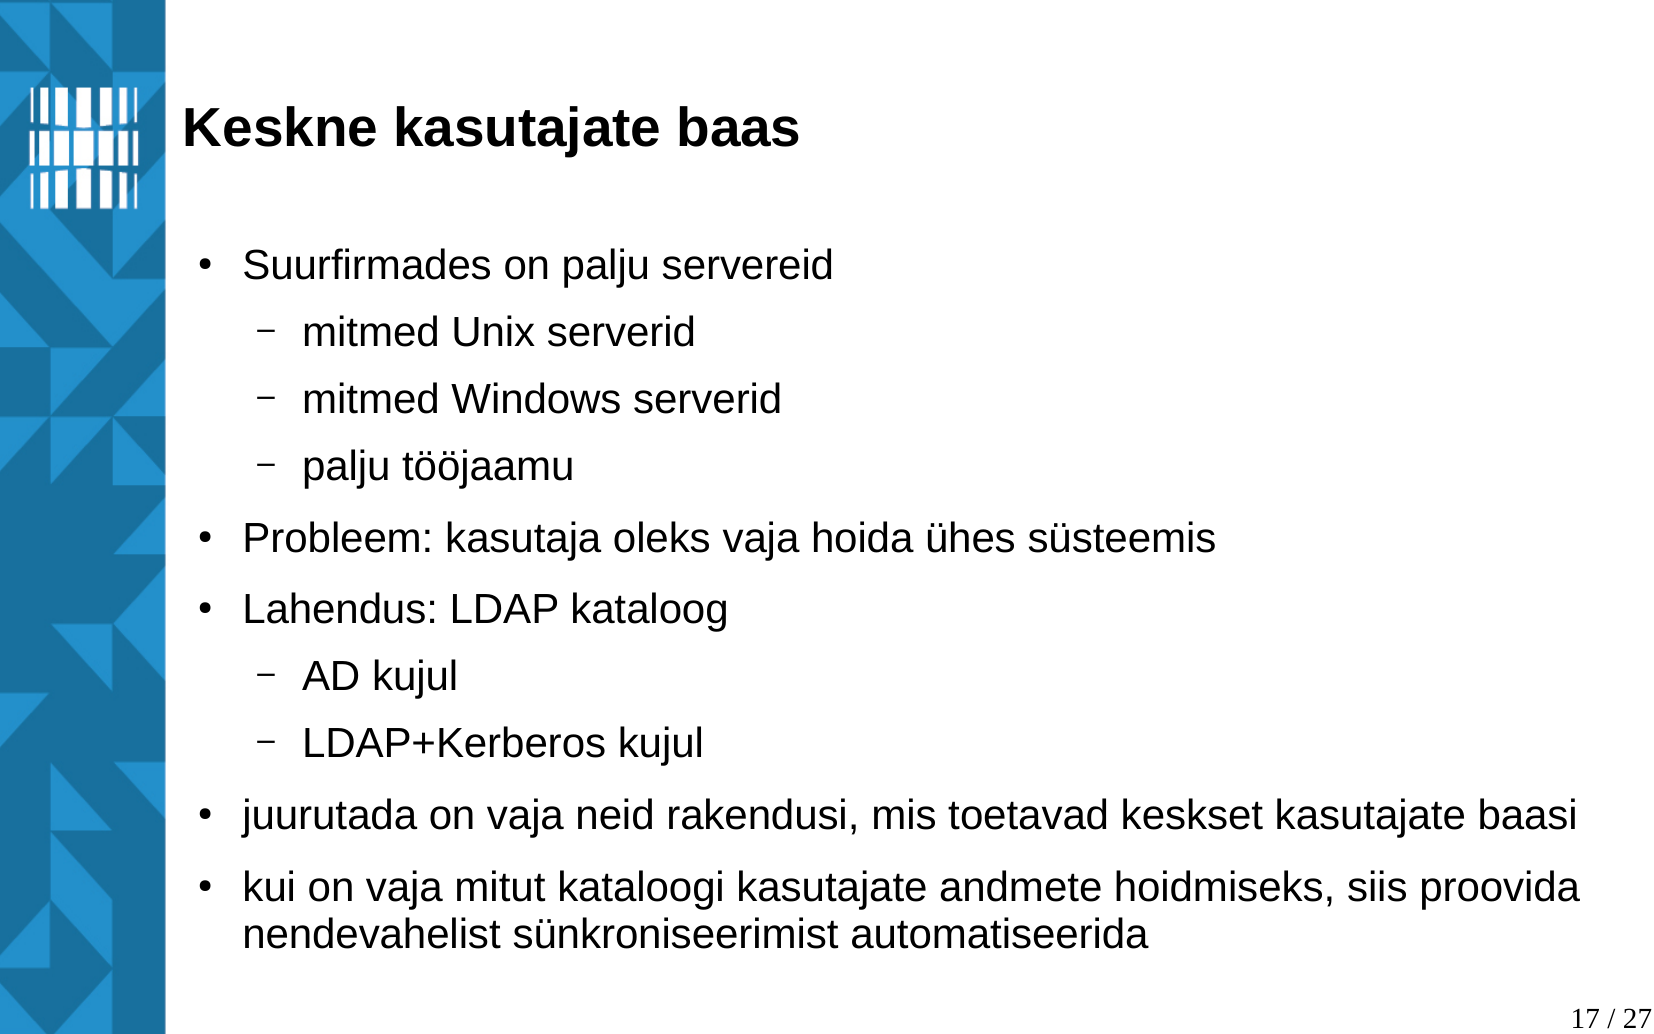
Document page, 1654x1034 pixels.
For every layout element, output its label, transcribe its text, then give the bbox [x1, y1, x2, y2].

title Keskne kasutajate baas [183, 41, 1506, 214]
list Suurfirmades on palju servereid mitmed Unix serverid mitmed Windows serverid palju tööjaamu Probleem: kasutaja oleks vaja hoida ühes süsteemis Lahendus: LDAP kataloog AD kujul LDAP+Kerberos kujul juurutada on vaja neid rakendusi, mis toetavad keskset kasutajate baasi kui on vaja mitut kataloogi kasutajate andmete hoidmiseks, siis proovida nendevahelist sünkroniseerimist automatiseerida [183, 241, 1595, 985]
